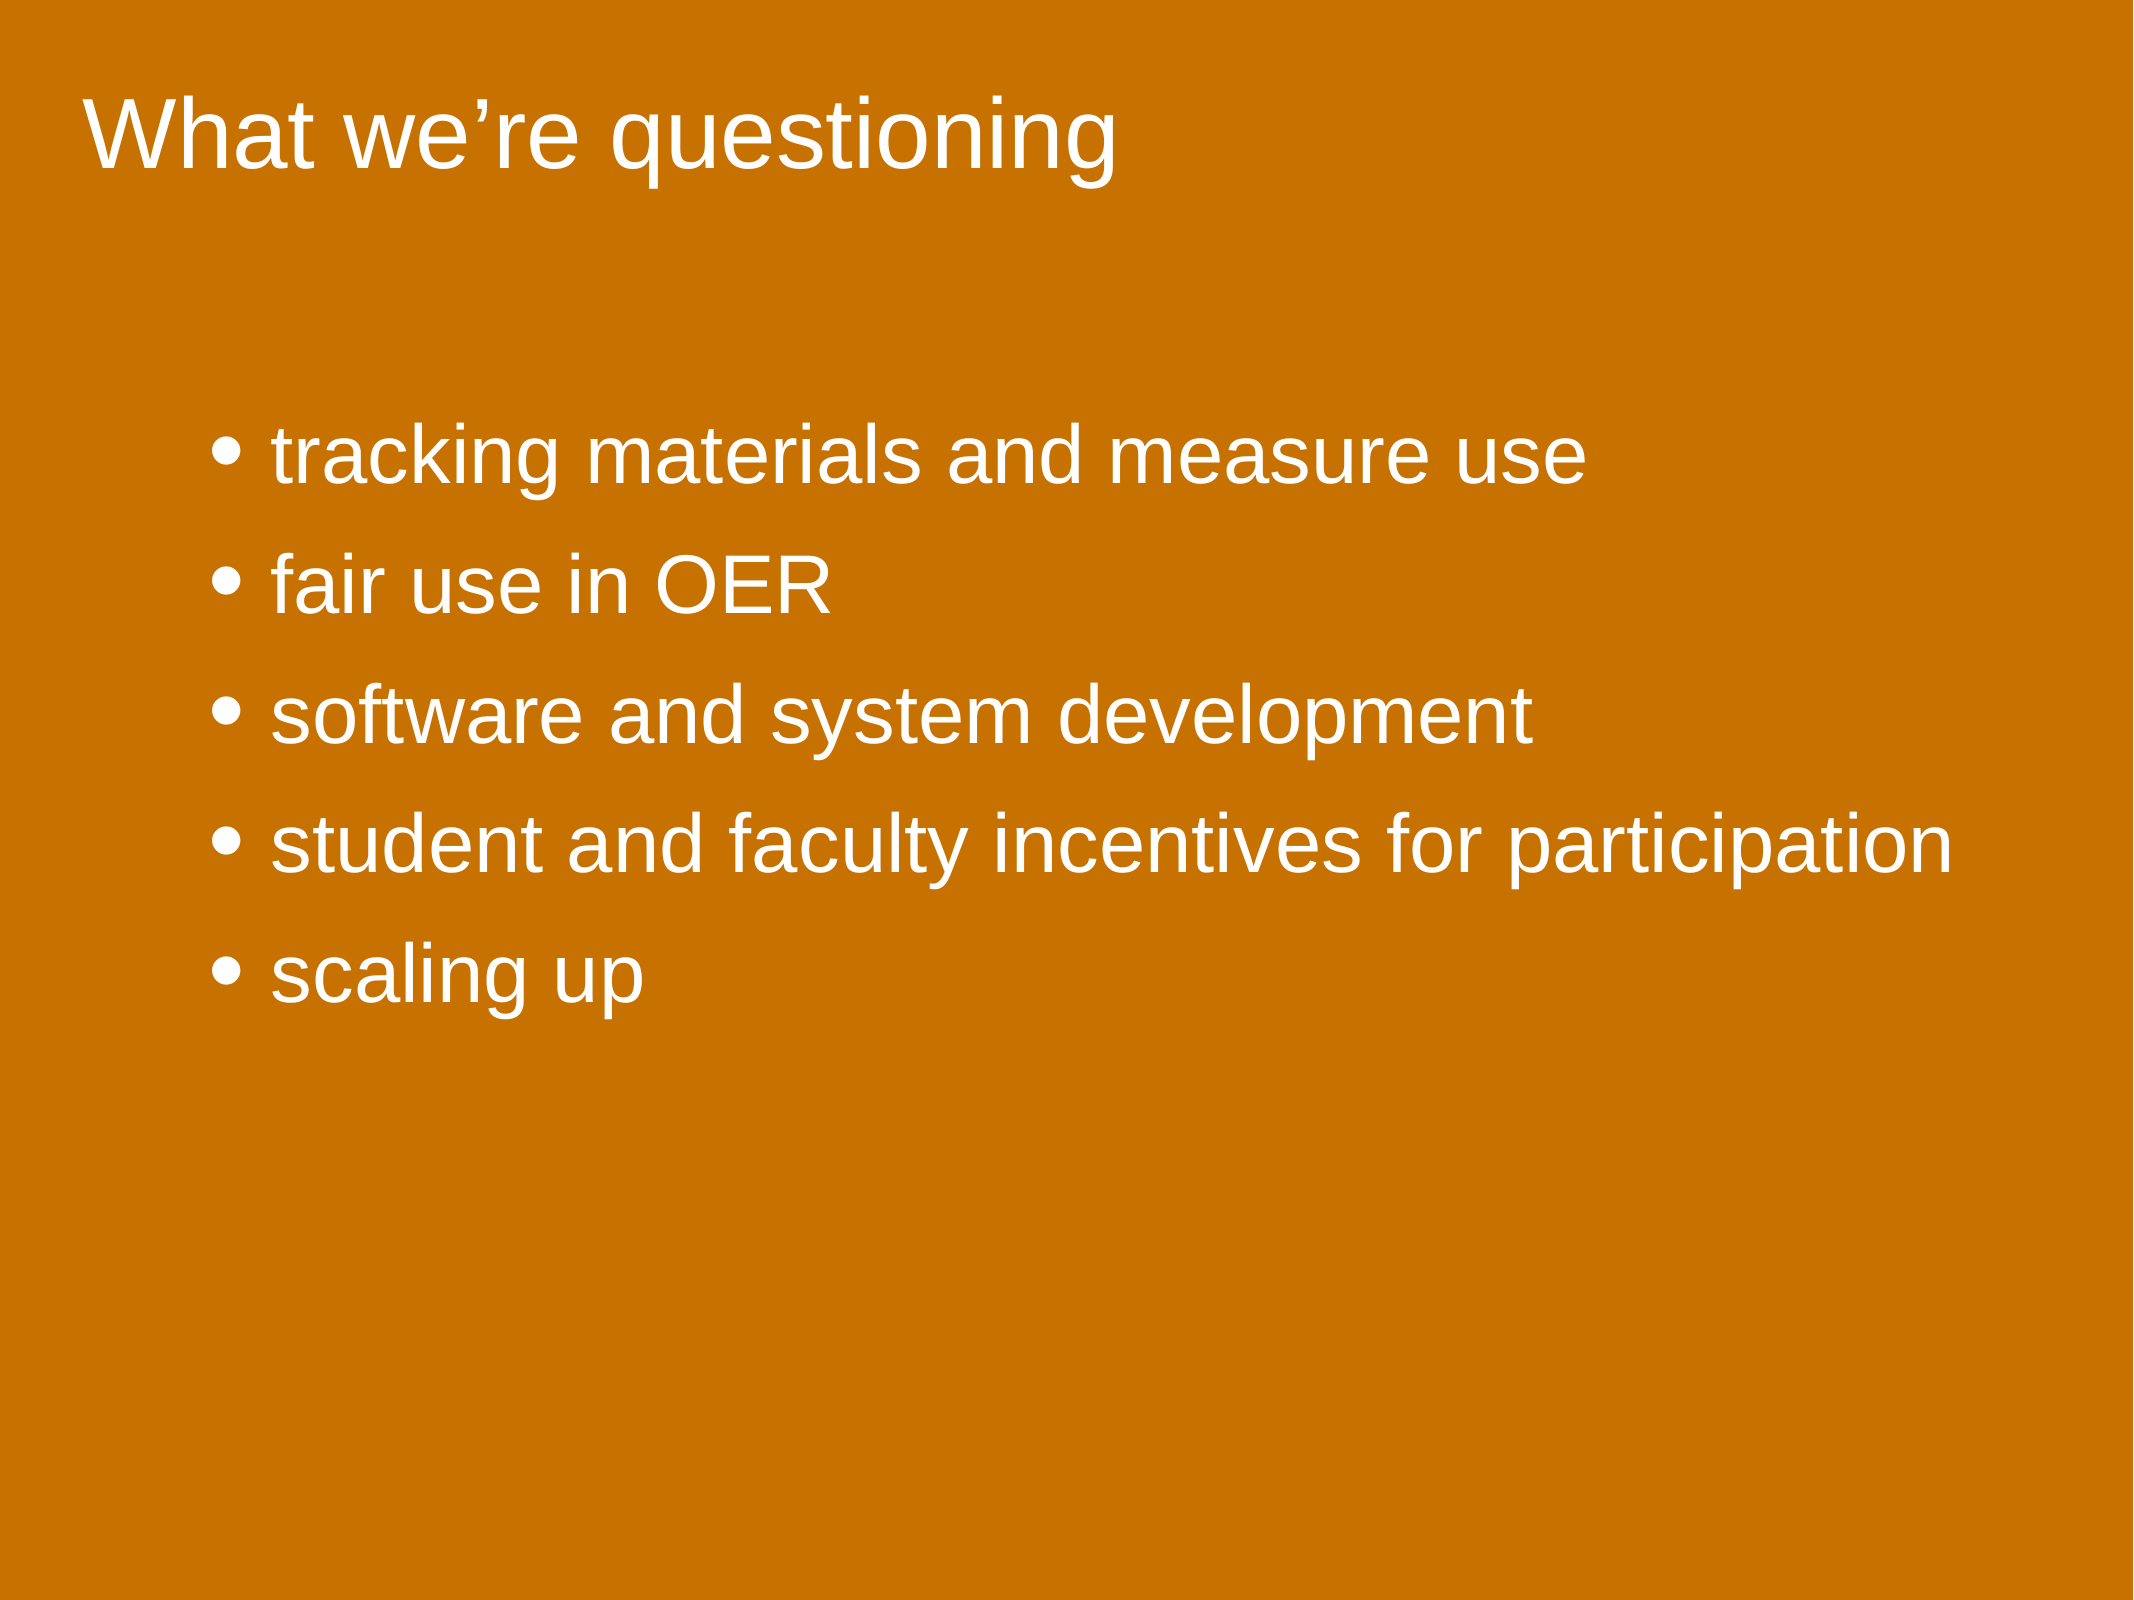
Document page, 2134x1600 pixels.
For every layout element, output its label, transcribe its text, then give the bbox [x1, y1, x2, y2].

text_box tracking materials and measure use fair use in OER software and system development student and faculty incentives for participation scaling up [124, 399, 2090, 990]
text_box What we’re questioning [622, 121, 649, 162]
text_box What we’re questioning [1077, 121, 1104, 162]
text_box What we’re questioning [82, 68, 1122, 189]
